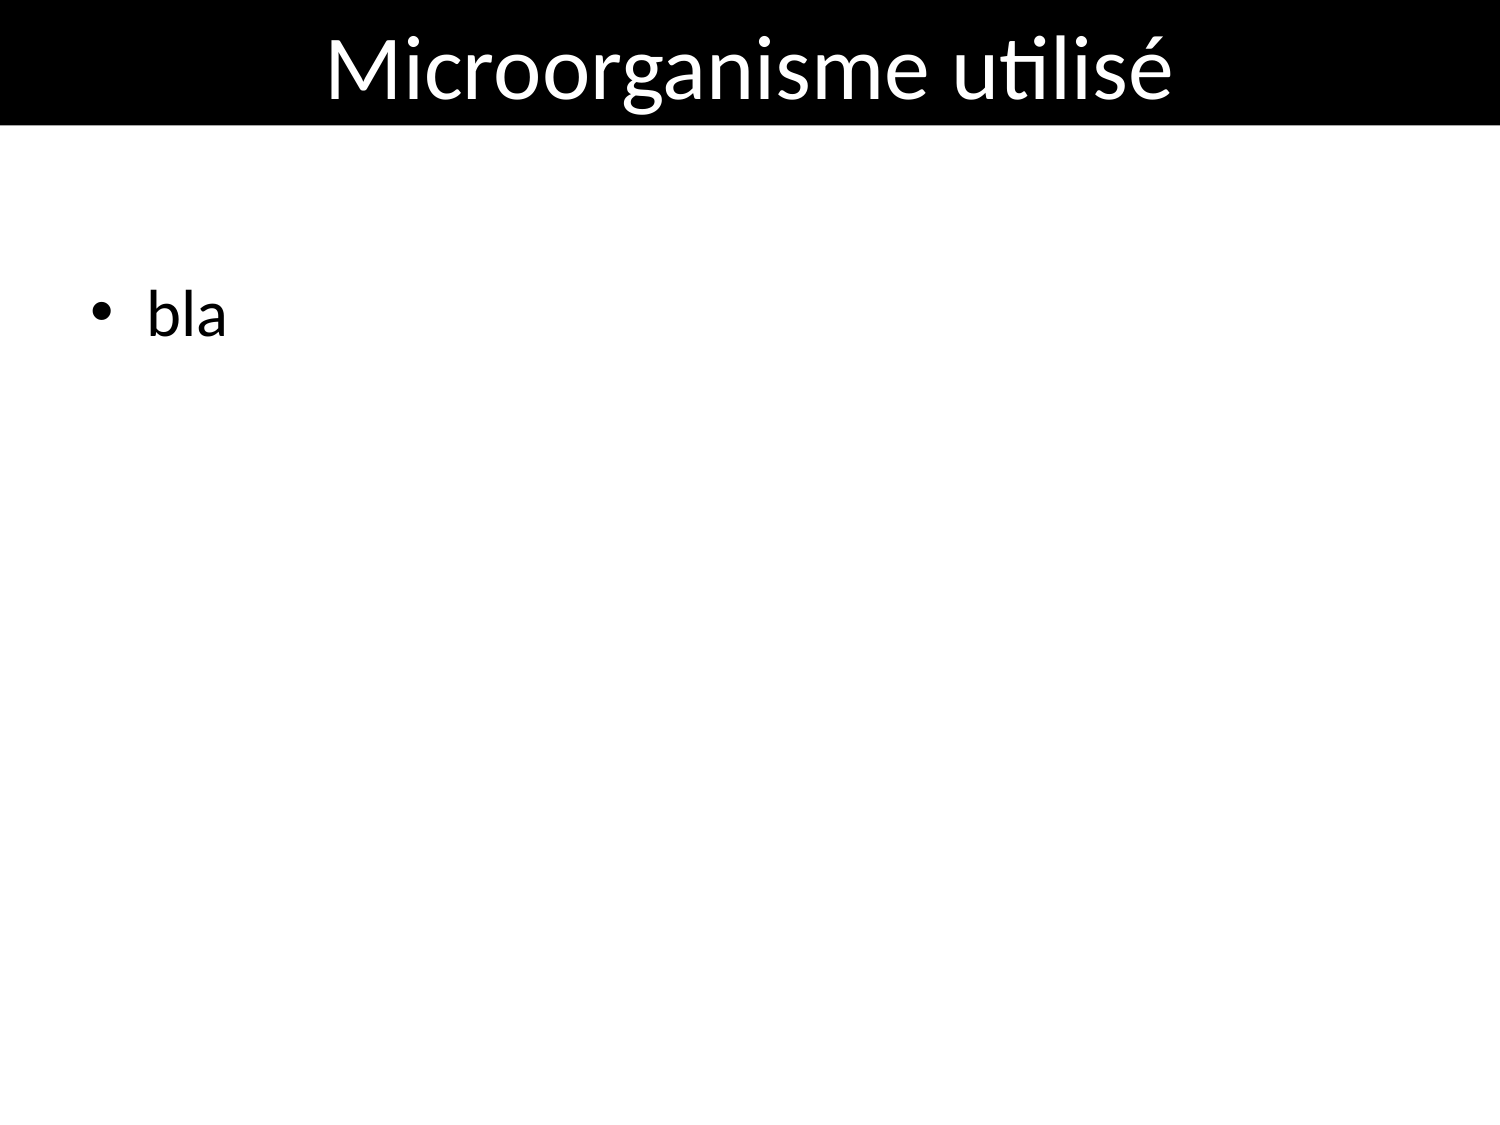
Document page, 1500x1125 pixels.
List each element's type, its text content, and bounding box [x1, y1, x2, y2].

list bla [75, 262, 1426, 1005]
title Microorganisme utilisé [0, 0, 1500, 126]
